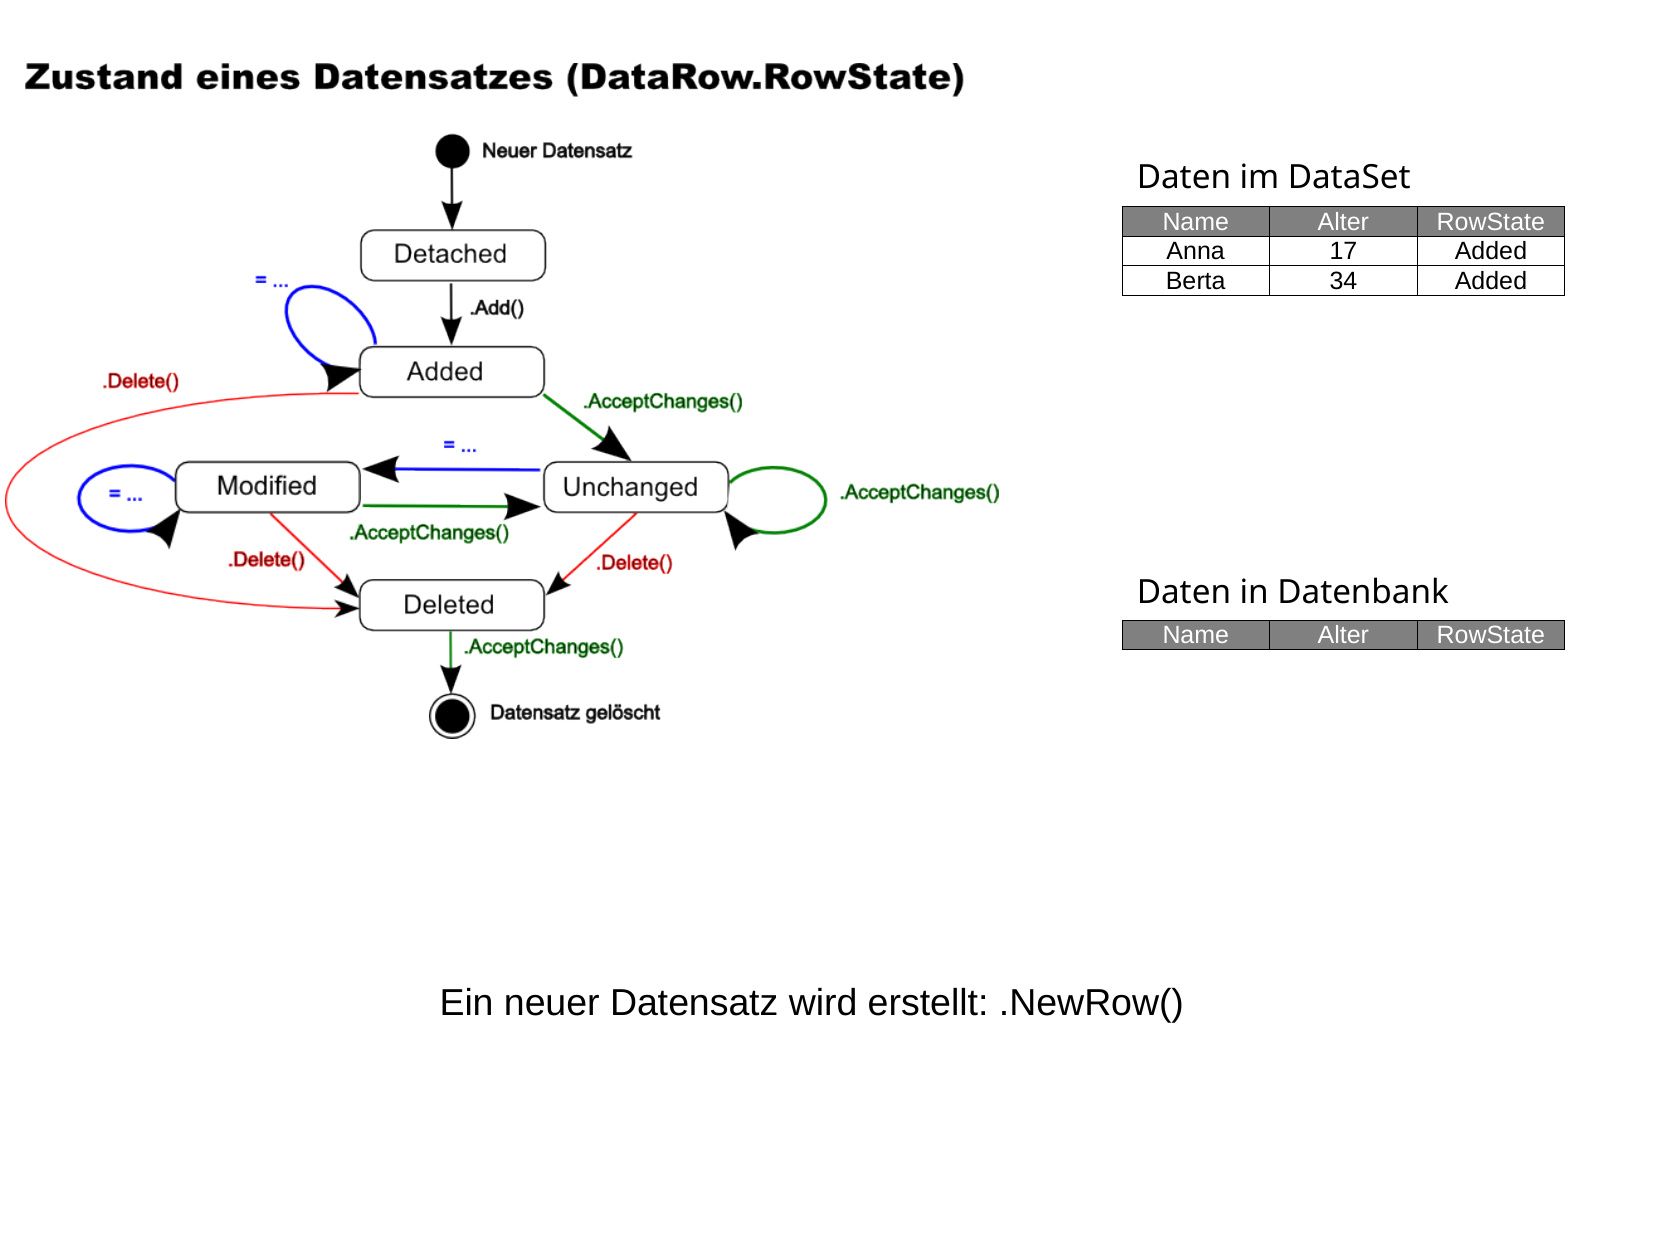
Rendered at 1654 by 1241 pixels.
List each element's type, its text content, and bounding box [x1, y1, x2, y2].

text_box Name [1122, 620, 1269, 650]
text_box 17 [1269, 236, 1417, 266]
text_box Alter [1269, 206, 1418, 236]
text_box RowState [1418, 620, 1565, 650]
text_box Alter [1269, 620, 1418, 650]
text_box Daten in Datenbank [1122, 561, 1595, 623]
text_box Anna [1122, 236, 1269, 266]
text_box Added [1417, 236, 1565, 266]
text_box Name [1122, 206, 1269, 236]
text_box Berta [1122, 266, 1269, 296]
text_box Daten im DataSet [1122, 145, 1536, 206]
text_box Added [1417, 266, 1565, 296]
text_box RowState [1418, 206, 1565, 236]
picture [5, 63, 999, 739]
text_box 34 [1269, 266, 1417, 296]
text_box Ein neuer Datensatz wird erstellt: .NewRow() [59, 974, 1565, 1032]
